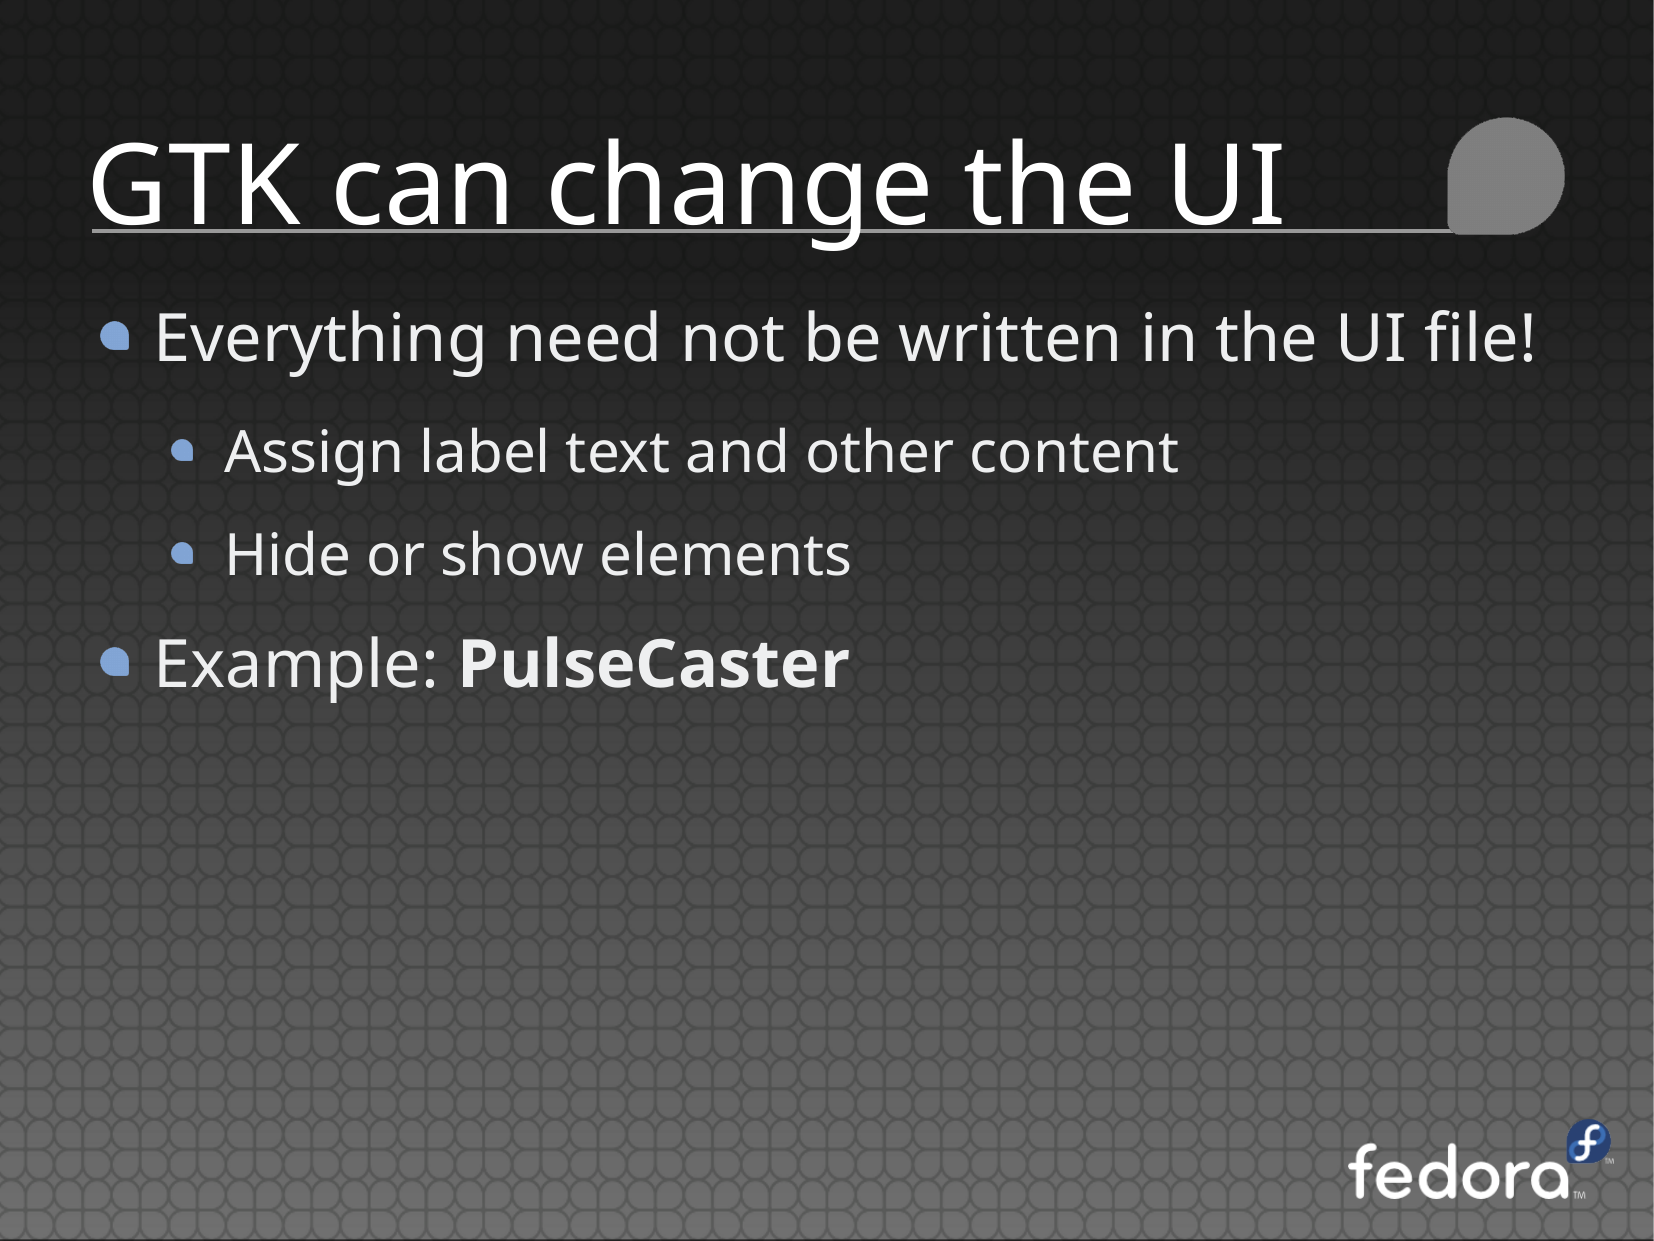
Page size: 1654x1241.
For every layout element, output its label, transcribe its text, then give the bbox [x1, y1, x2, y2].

title GTK can change the UI [86, 112, 1576, 249]
list Everything need not be written in the UI file! Assign label text and other content Hide or show elements Example: PulseCaster [82, 290, 1571, 1109]
picture [0, 0, 1654, 1241]
